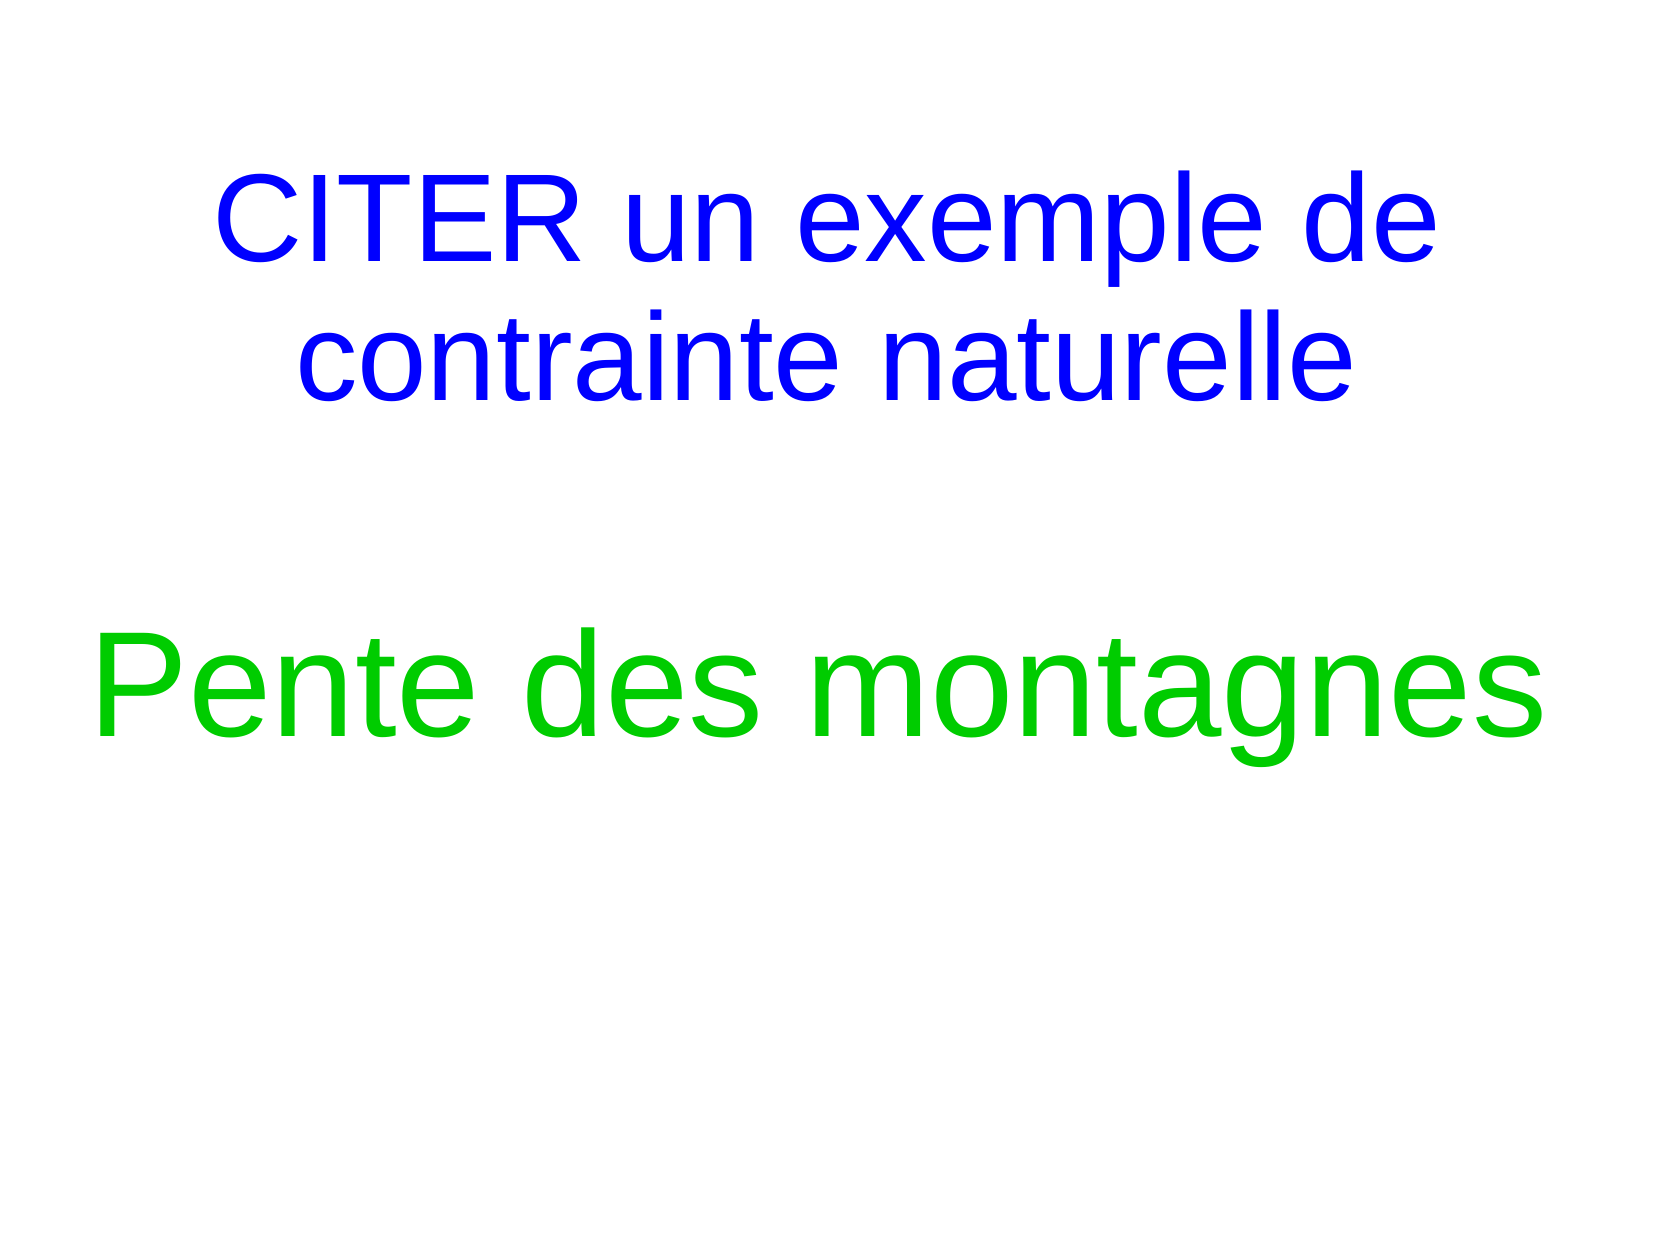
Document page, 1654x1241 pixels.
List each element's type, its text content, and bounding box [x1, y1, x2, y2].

title CITER un exemple de contrainte naturelle [0, 147, 1654, 428]
title Pente des montagnes [88, 428, 1577, 1104]
